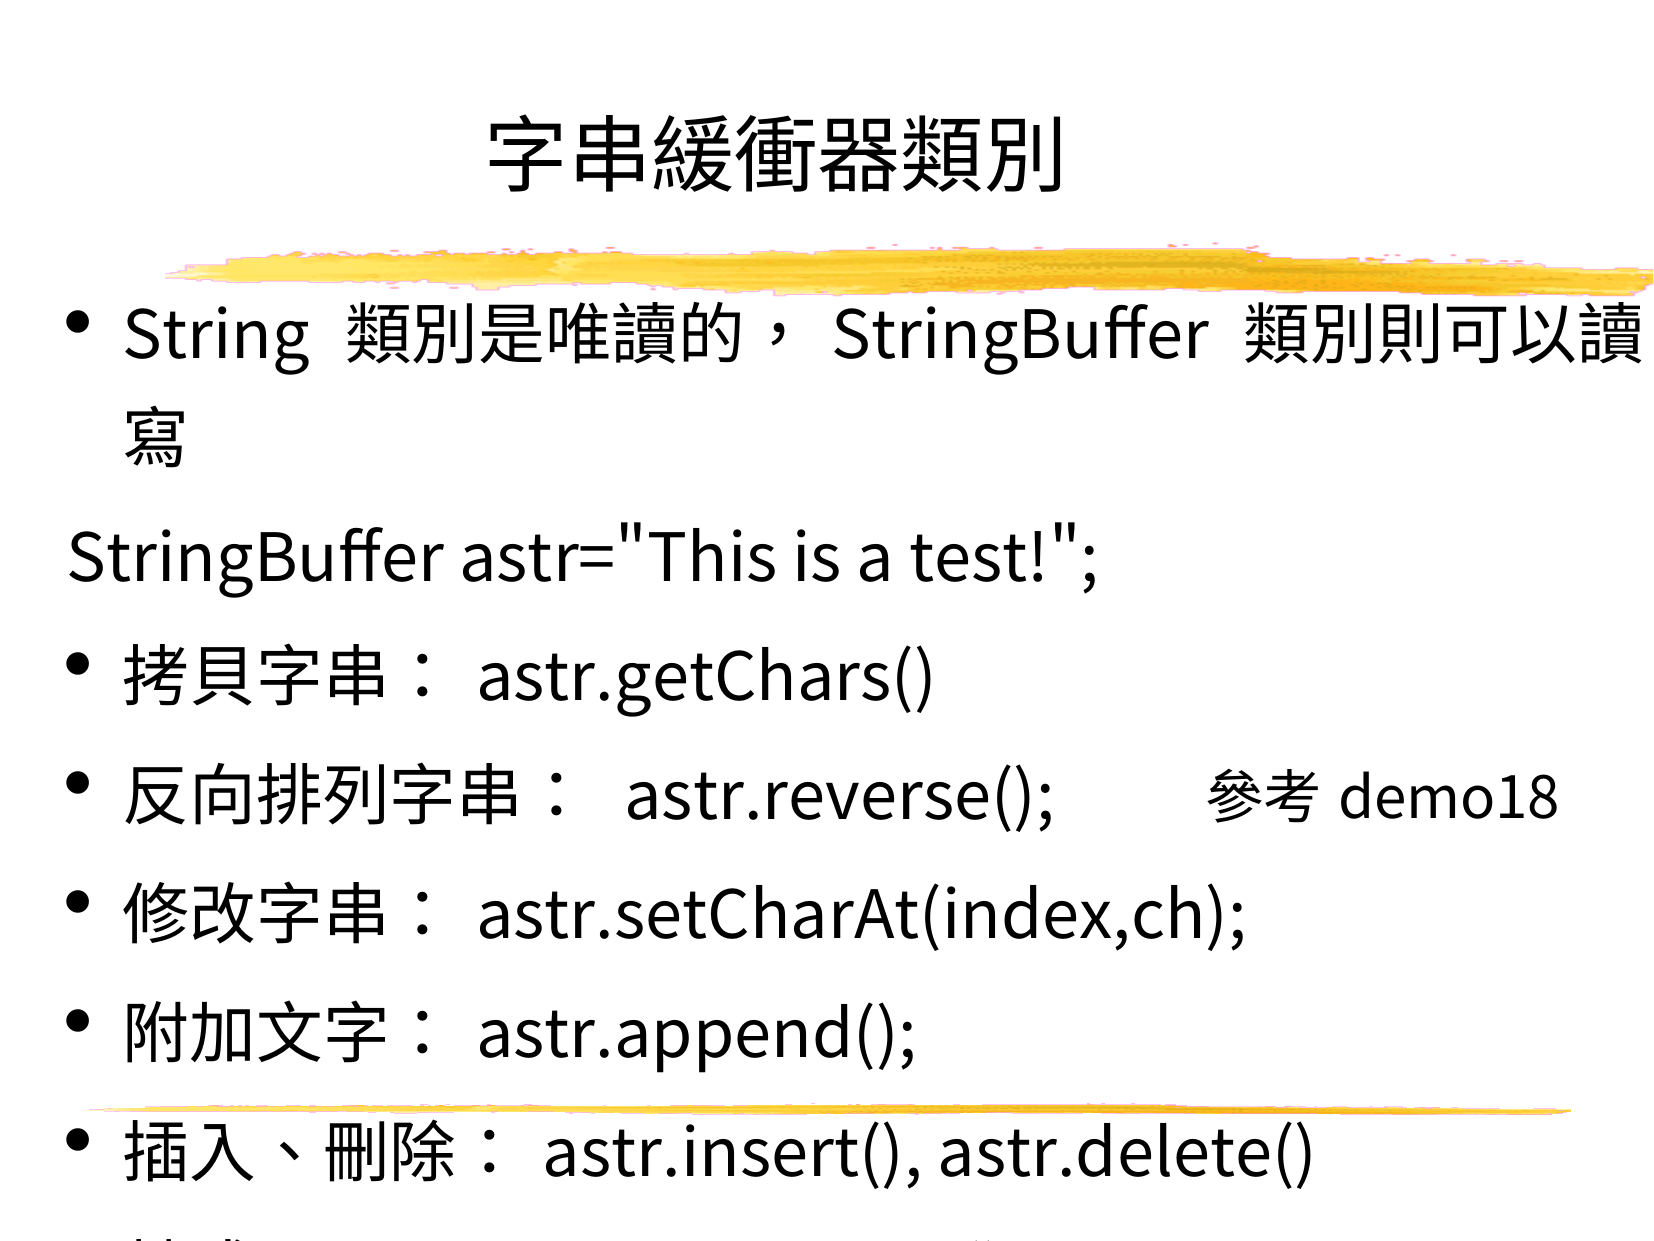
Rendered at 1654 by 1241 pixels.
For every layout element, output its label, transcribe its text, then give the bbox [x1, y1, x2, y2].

text_box 參考demo18 [1205, 744, 1616, 806]
picture [82, 1102, 1571, 1117]
title 字串緩衝器類別 [73, 39, 1479, 249]
list String 類別是唯讀的，StringBuffer 類別則可以讀寫 StringBuffer astr="This is a test!"; 拷貝字串：astr.getChars() 反向排列字串： astr.reverse(); 修改字串：astr.setCharAt(index,ch); 附加文字：astr.append(); 插入、刪除：astr.insert(), astr.delete() 轉成String：astr.toString(); [66, 273, 1654, 1073]
picture [165, 237, 1654, 273]
